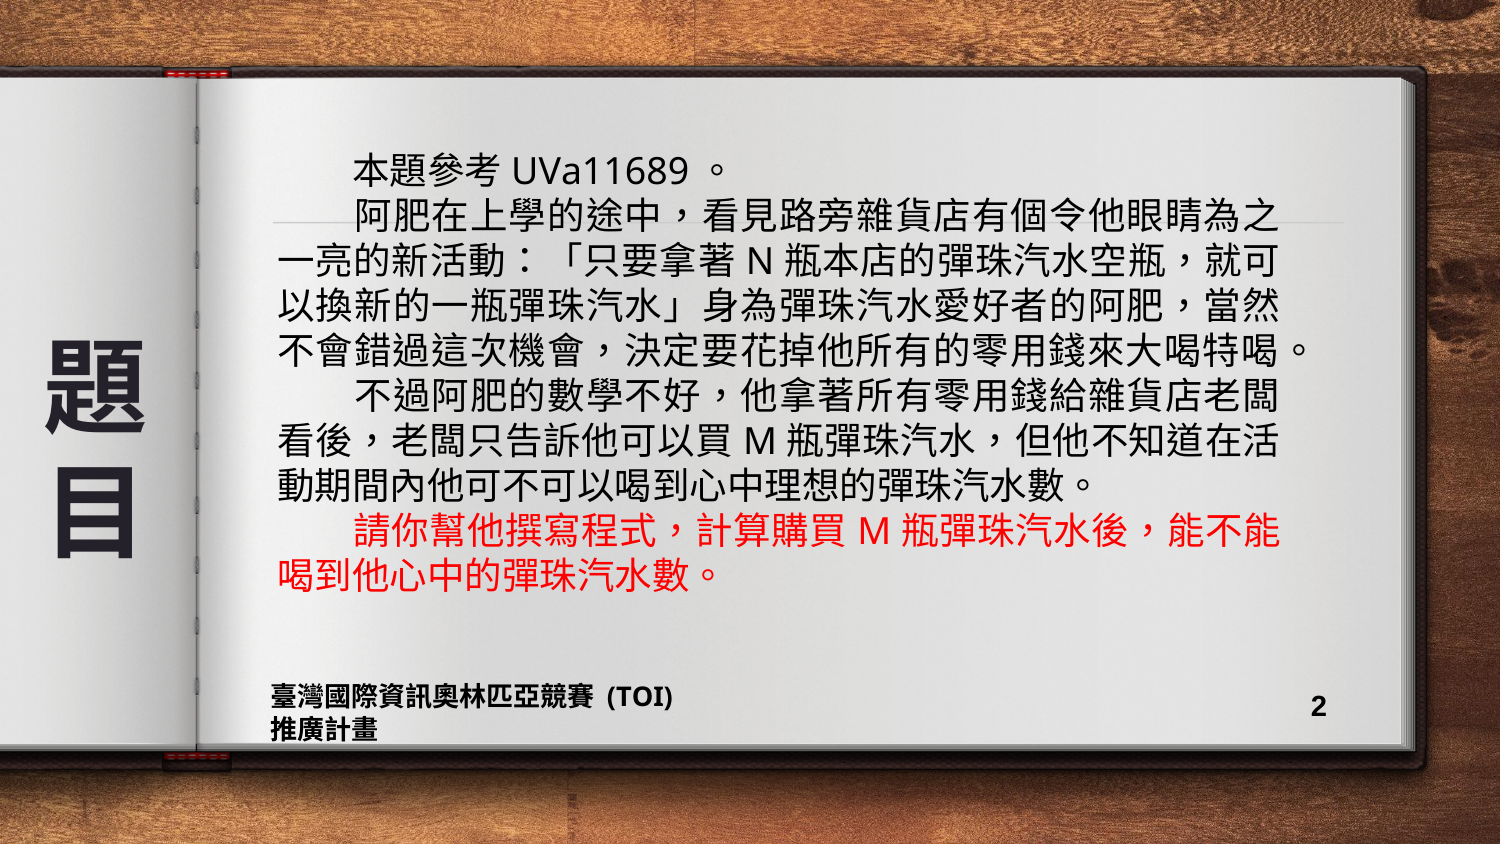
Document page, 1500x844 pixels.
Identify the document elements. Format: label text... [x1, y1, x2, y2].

text_box 本題參考UVa11689。 阿肥在上學的途中，看見路旁雜貨店有個令他眼睛為之一亮的新活動：「只要拿著N瓶本店的彈珠汽水空瓶，就可以換新的一瓶彈珠汽水」身為彈珠汽水愛好者的阿肥，當然不會錯過這次機會，決定要花掉他所有的零用錢來大喝特喝。 不過阿肥的數學不好，他拿著所有零用錢給雜貨店老闆看後，老闆只告訴他可以買M瓶彈珠汽水，但他不知道在活動期間內他可不可以喝到心中理想的彈珠汽水數。 請你幫他撰寫程式，計算購買M瓶彈珠汽水後，能不能喝到他心中的彈珠汽水數。 [262, 140, 1296, 522]
text_box 2 [1295, 672, 1386, 737]
text_box 題 目 [28, 306, 210, 552]
